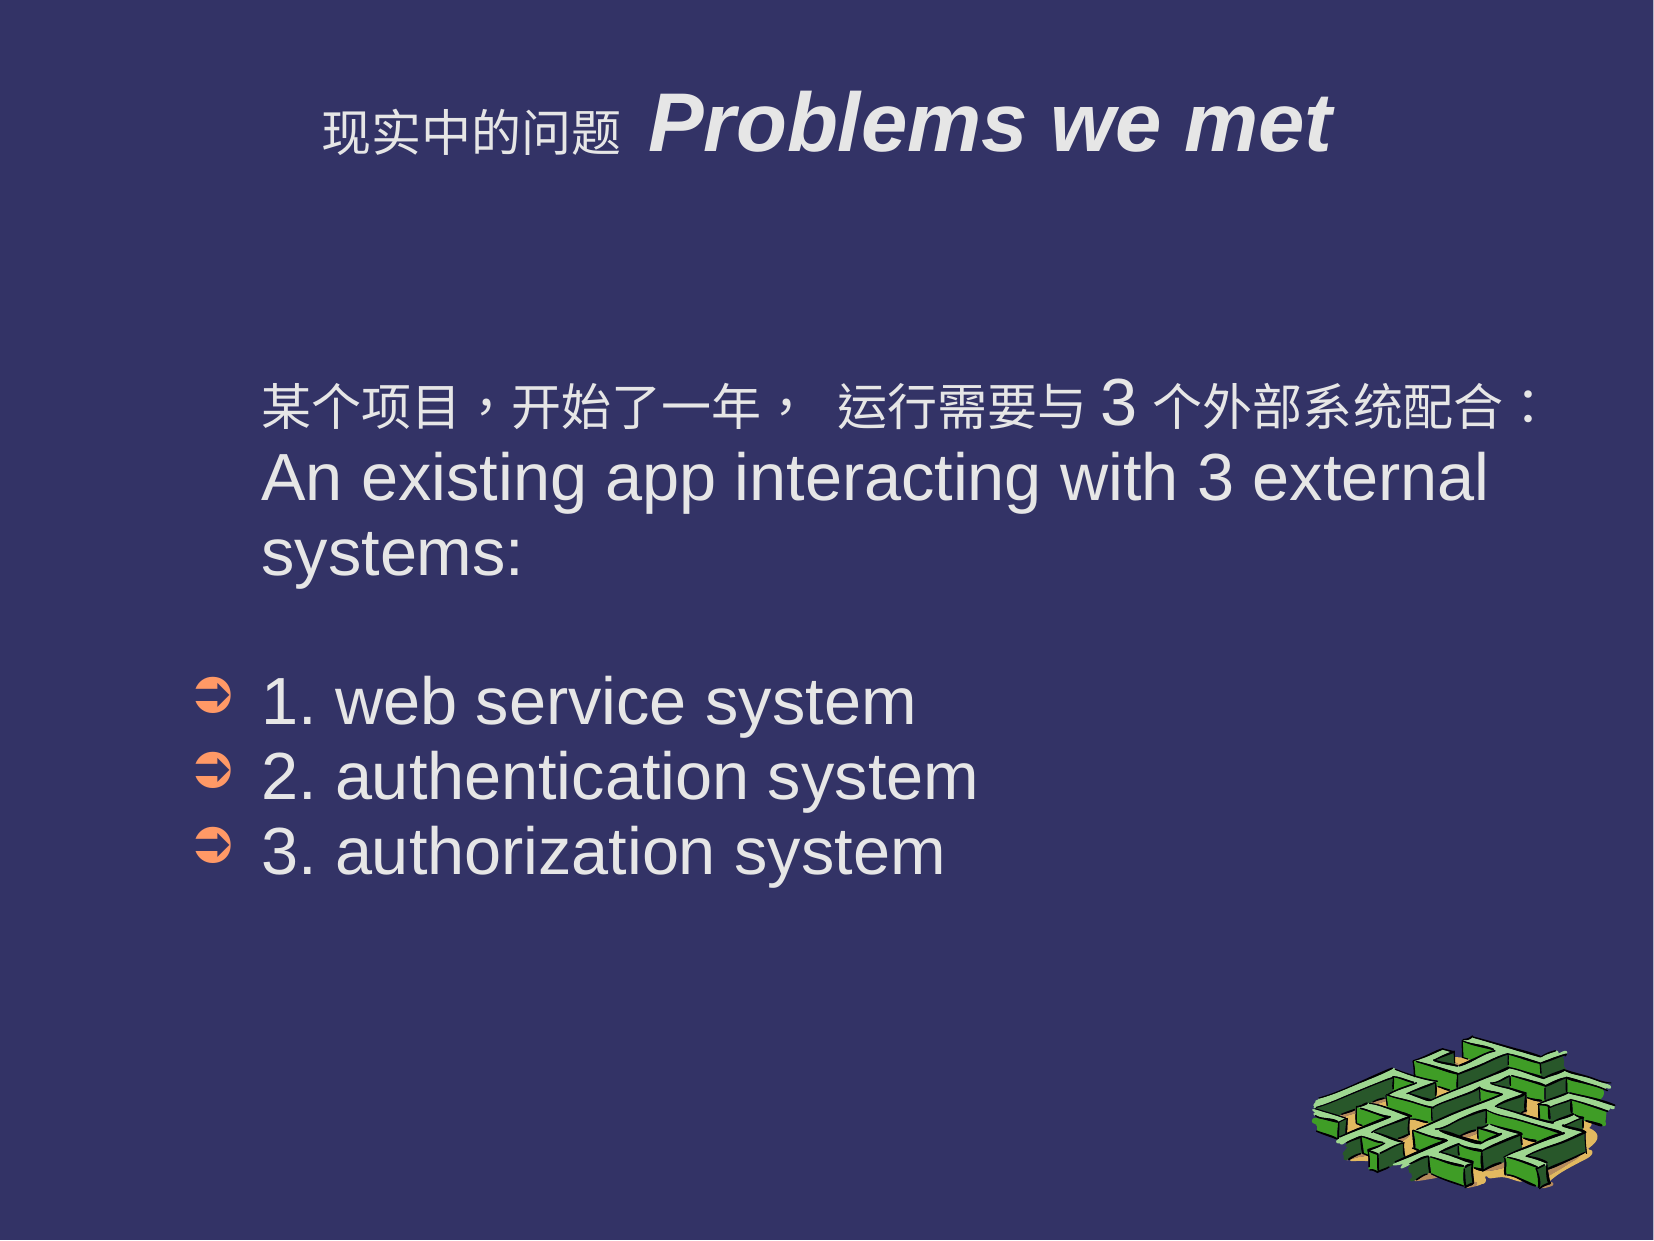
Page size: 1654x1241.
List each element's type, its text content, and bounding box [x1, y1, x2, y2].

list 某个项目，开始了一年， 运行需要与3个外部系统配合： An existing app interacting with 3 external systems: 1. web service system 2. authentication system 3. authorization system [178, 364, 1570, 1184]
title 现实中的问题 Problems we met [121, 19, 1534, 227]
